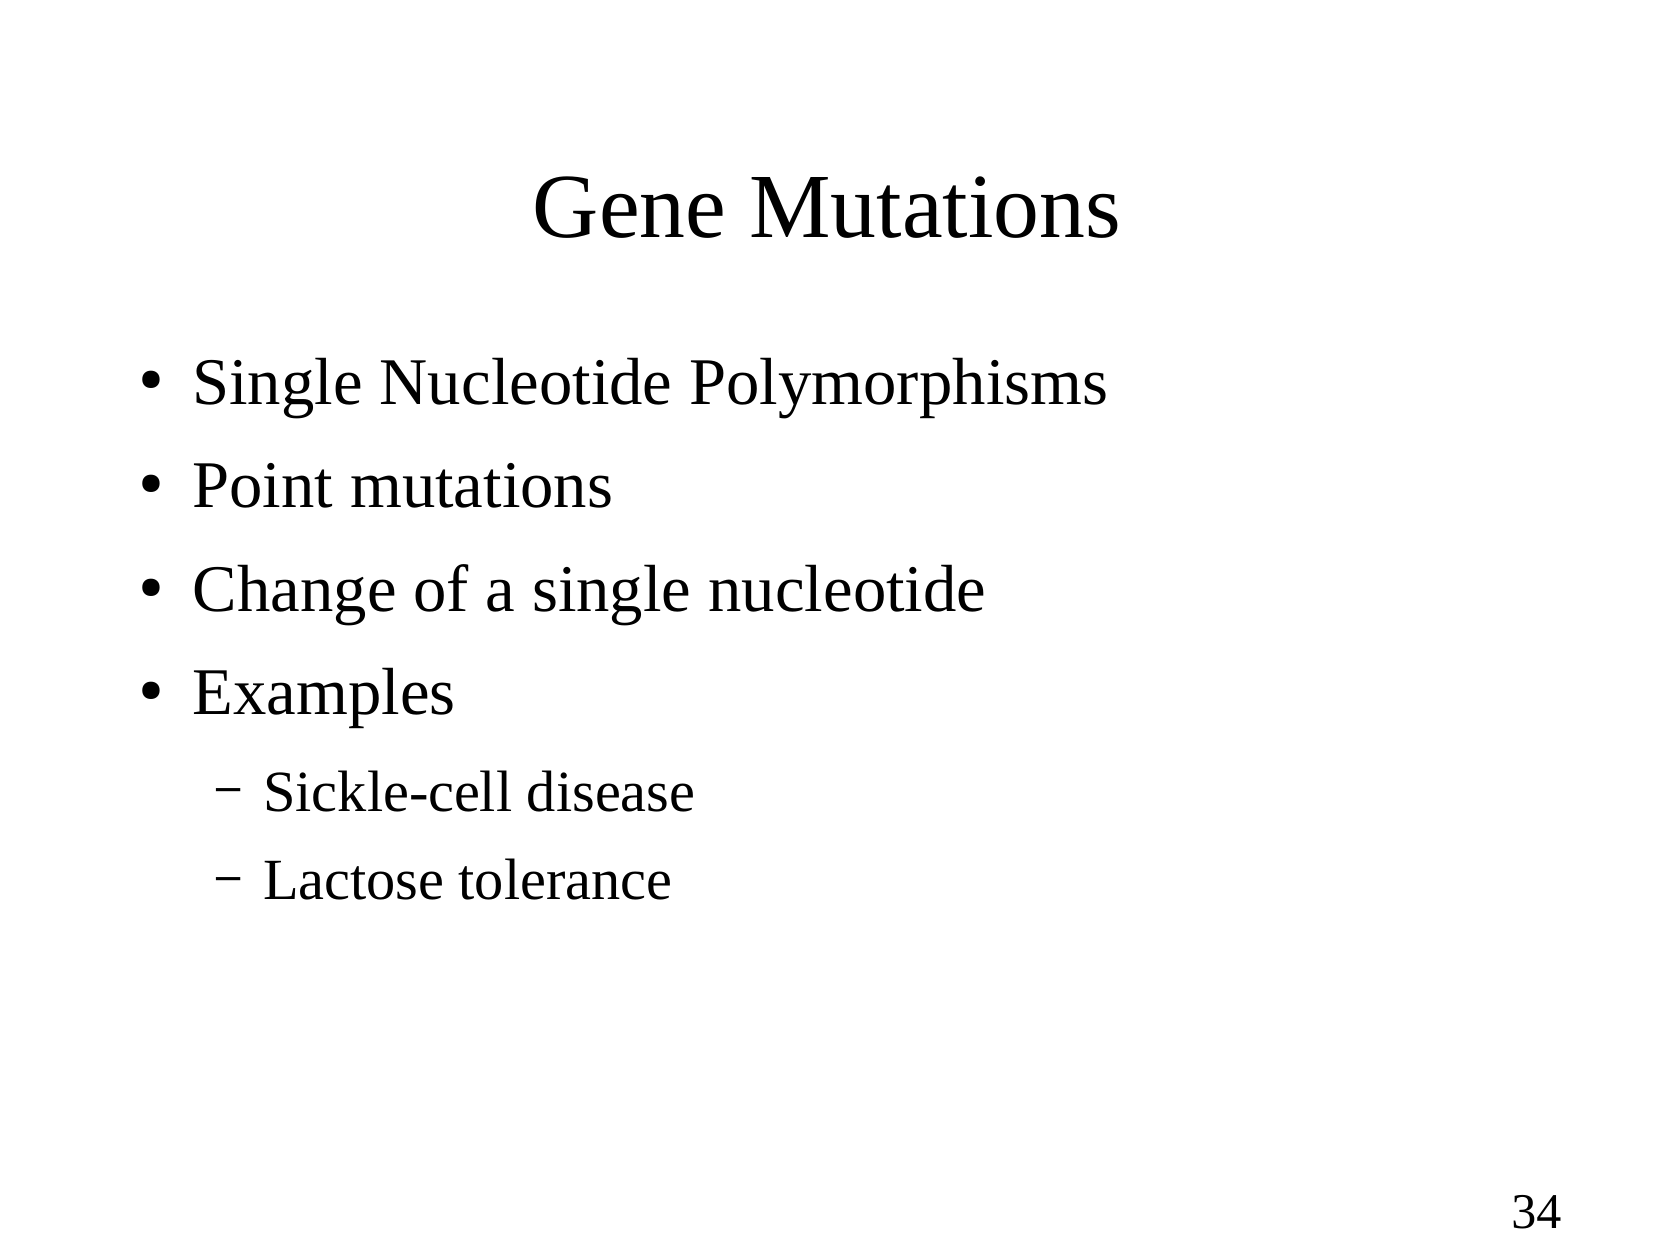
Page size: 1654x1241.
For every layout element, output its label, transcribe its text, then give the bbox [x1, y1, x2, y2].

text_box <number> [1511, 1183, 1654, 1241]
list Single Nucleotide Polymorphisms Point mutations Change of a single nucleotide Examples Sickle-cell disease Lactose tolerance [121, 344, 1534, 1127]
title Gene Mutations [121, 102, 1534, 311]
